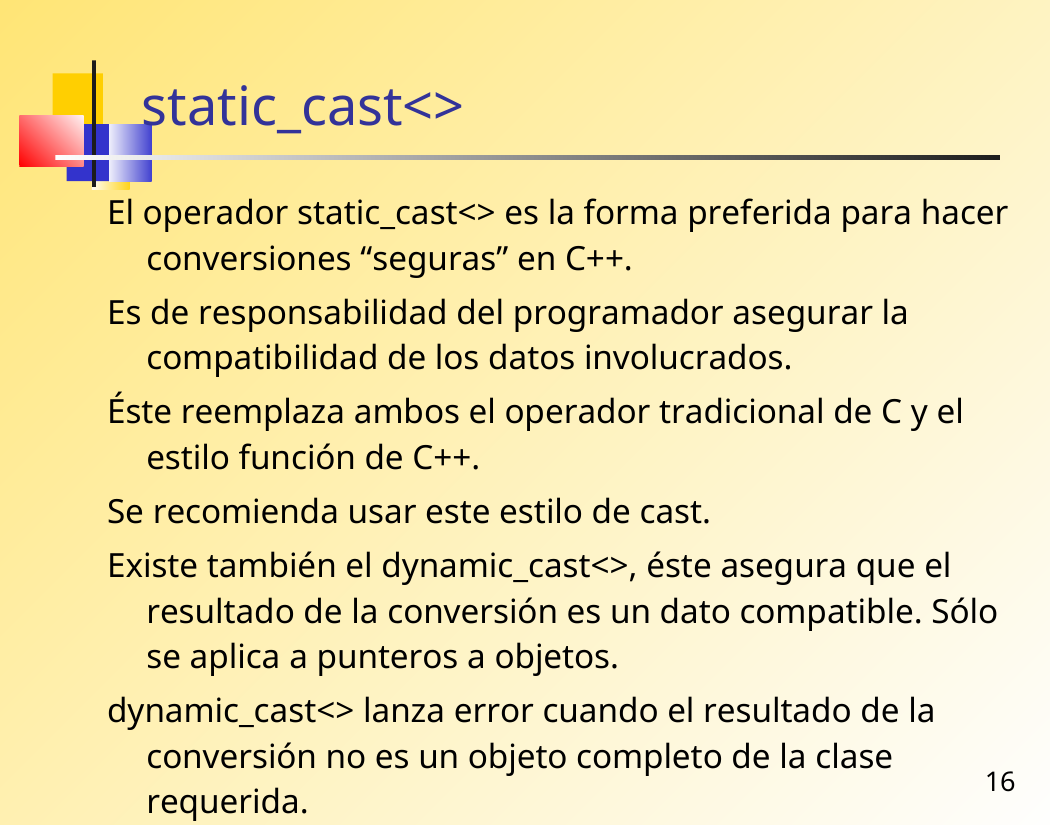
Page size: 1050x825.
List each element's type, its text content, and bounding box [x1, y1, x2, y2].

list El operador static_cast<> es la forma preferida para hacer conversiones “seguras” en C++. Es de responsabilidad del programador asegurar la compatibilidad de los datos involucrados. Éste reemplaza ambos el operador tradicional de C y el estilo función de C++. Se recomienda usar este estilo de cast. Existe también el dynamic_cast<>, éste asegura que el resultado de la conversión es un dato compatible. Sólo se aplica a punteros a objetos. dynamic_cast<> lanza error cuando el resultado de la conversión no es un objeto completo de la clase requerida. Ejemplos... [96, 183, 1024, 769]
title static_cast<> [131, 27, 1026, 148]
